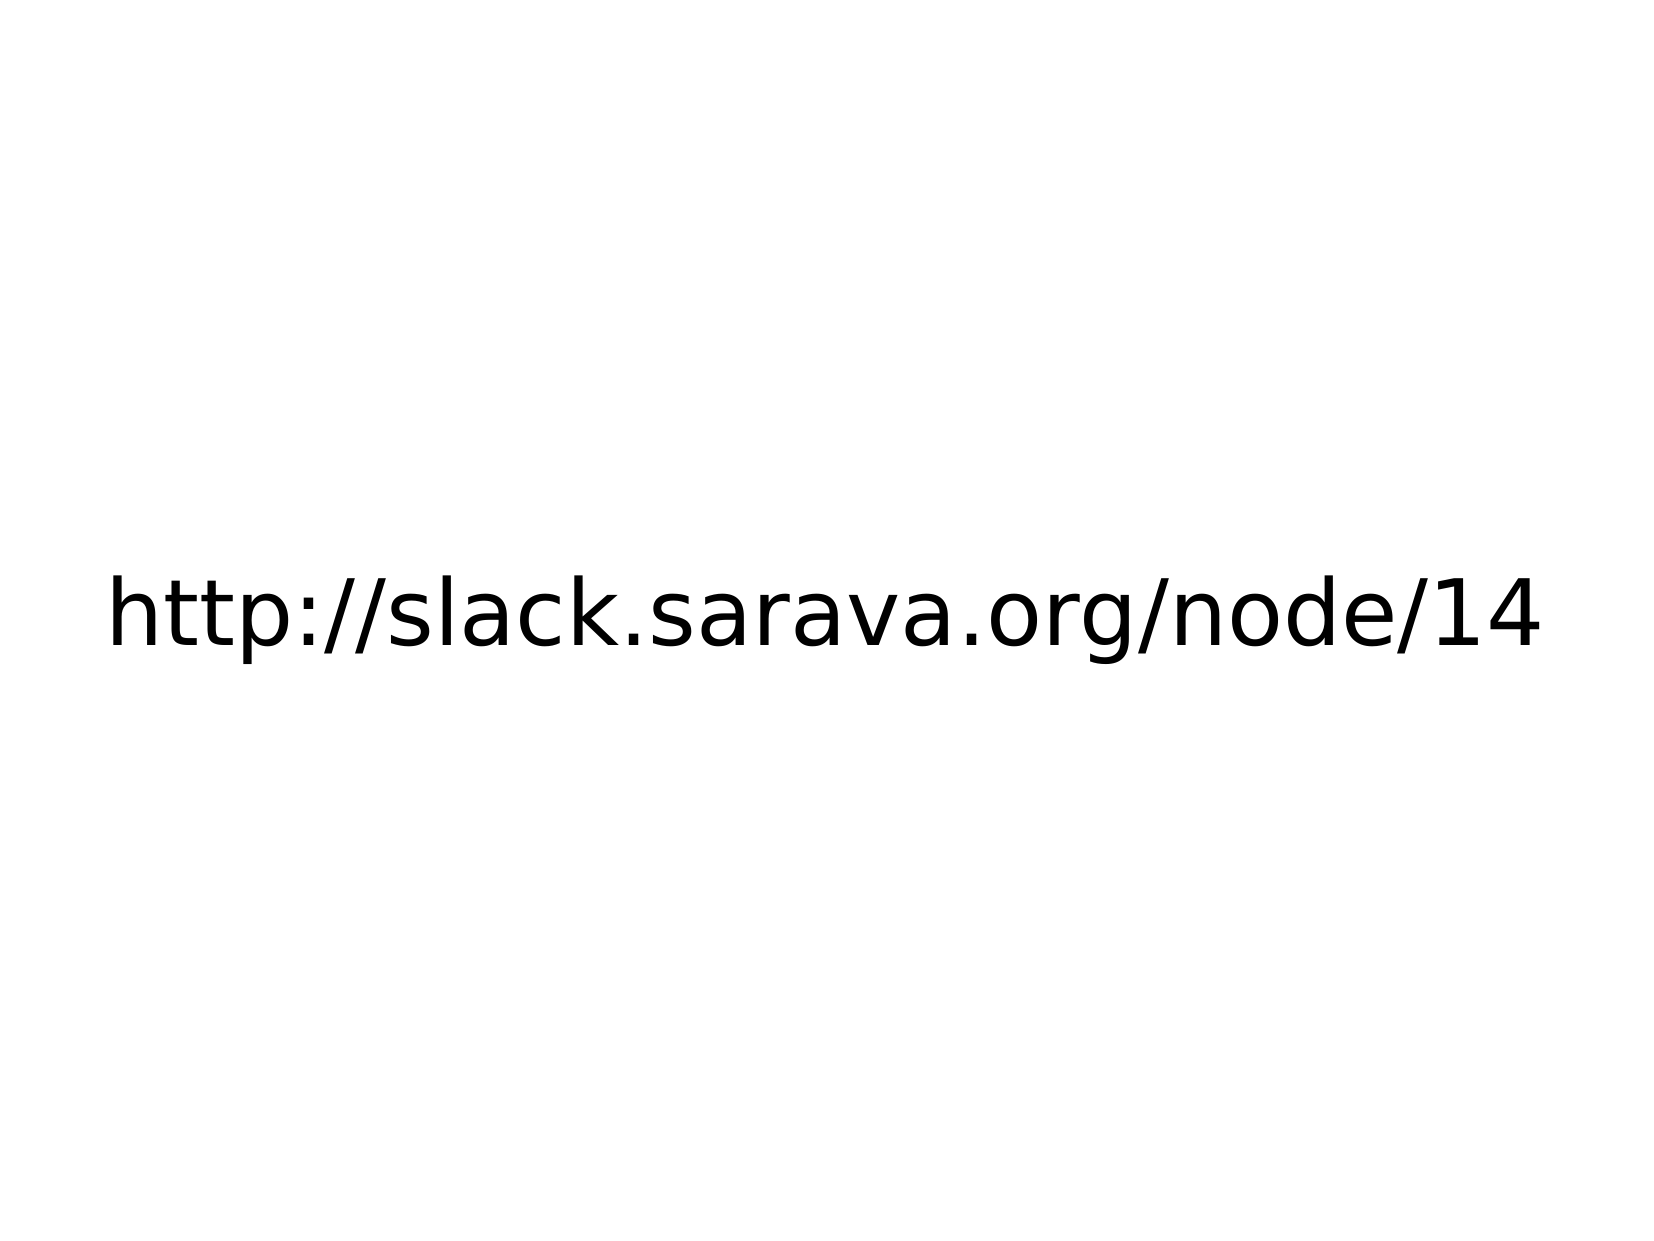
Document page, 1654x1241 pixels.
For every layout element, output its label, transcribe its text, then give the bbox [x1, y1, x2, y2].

title http://slack.sarava.org/node/14 [82, 510, 1571, 718]
